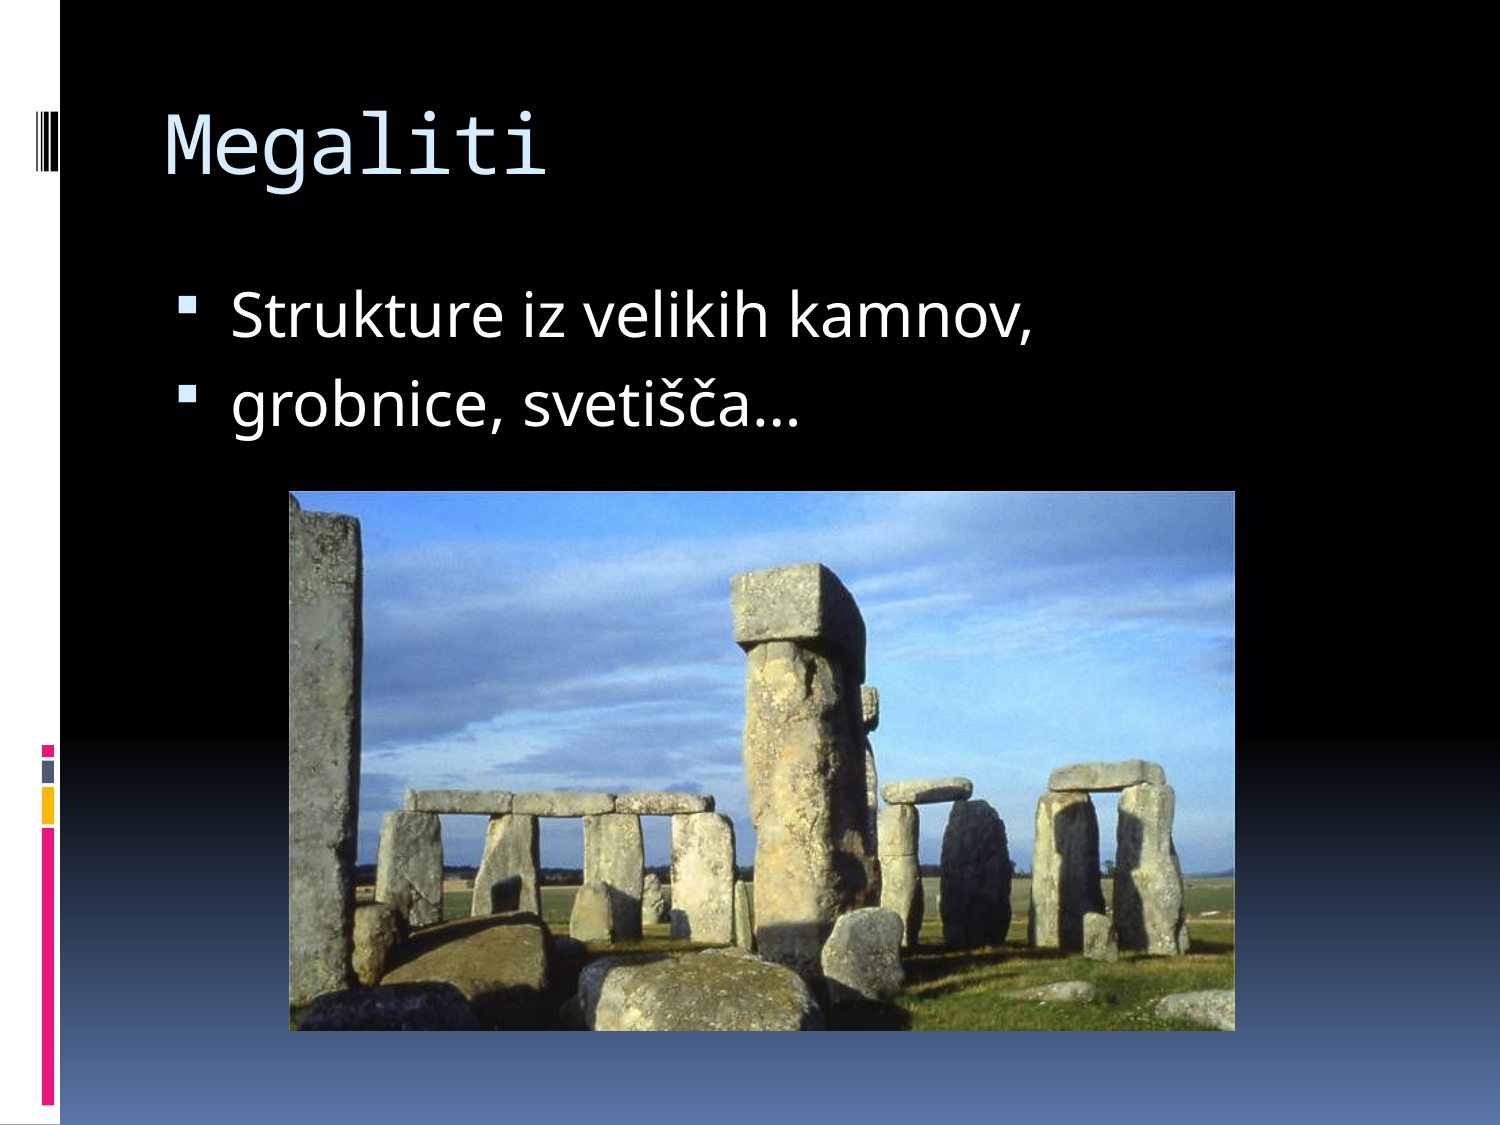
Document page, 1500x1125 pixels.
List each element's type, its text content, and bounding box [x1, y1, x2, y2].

list Strukture iz velikih kamnov, grobnice, svetišča… [147, 267, 1423, 1018]
picture [289, 491, 1235, 1031]
title Megaliti [150, 84, 1425, 235]
